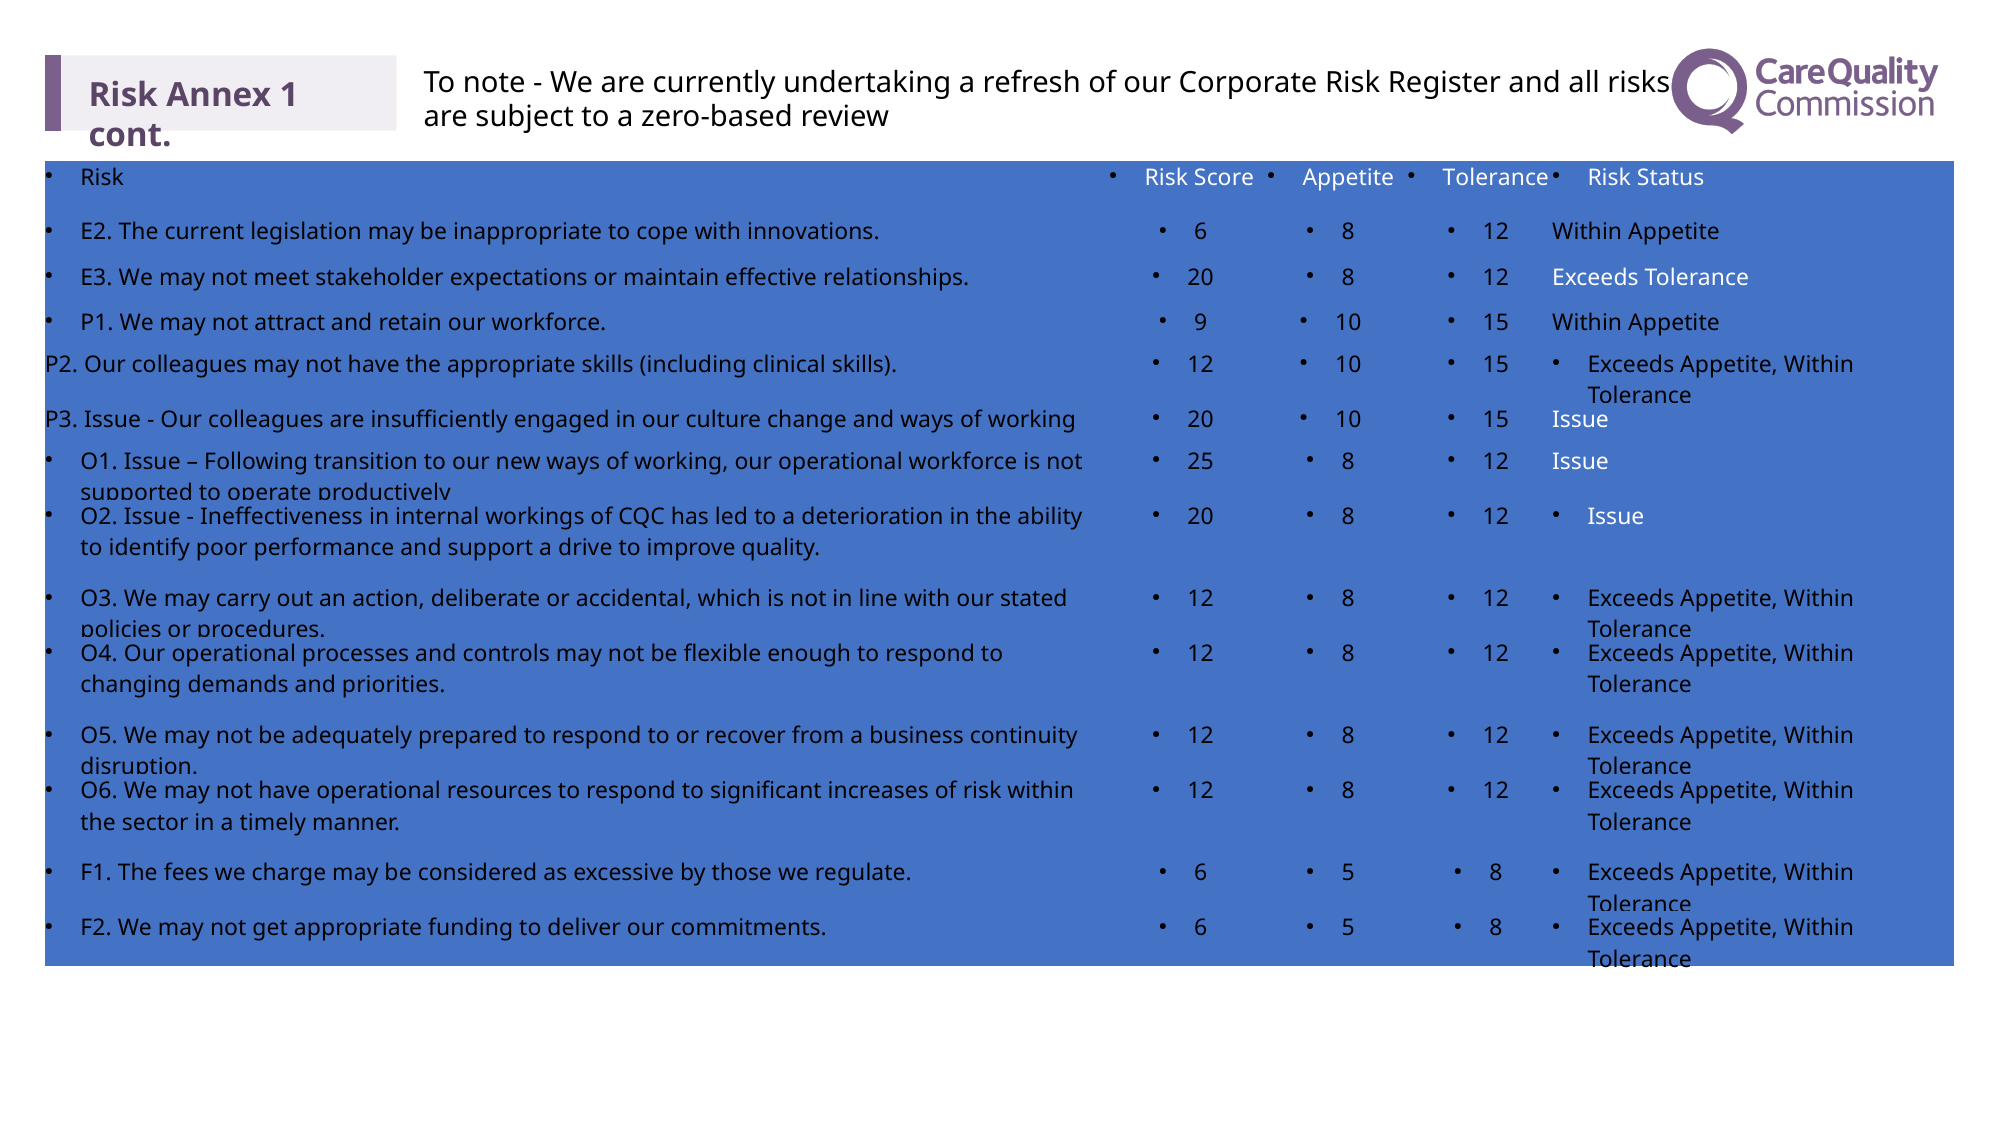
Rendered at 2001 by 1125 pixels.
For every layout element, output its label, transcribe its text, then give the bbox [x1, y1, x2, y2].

table_cell 12 [1109, 582, 1257, 637]
table_cell 15 [1404, 306, 1552, 348]
table_cell 8 [1257, 637, 1404, 719]
table_cell Issue [1552, 445, 1954, 500]
table_cell 12 [1404, 500, 1552, 582]
table_cell F1. The fees we charge may be considered as excessive by those we regulate. [45, 856, 1109, 911]
table_cell O3. We may carry out an action, deliberate or accidental, which is not in line with our stated policies or procedures. [45, 582, 1109, 637]
text_box [45, 55, 396, 131]
table_cell E2. The current legislation may be inappropriate to cope with innovations. [45, 215, 1109, 260]
table_cell 8 [1404, 911, 1552, 966]
table_cell Exceeds Tolerance [1552, 260, 1954, 306]
table_cell 12 [1404, 260, 1552, 306]
table_cell 25 [1109, 445, 1257, 500]
table_cell 8 [1257, 260, 1404, 306]
table_header Risk [45, 161, 1109, 215]
table_cell O5. We may not be adequately prepared to respond to or recover from a business continuity disruption. [45, 719, 1109, 774]
table_cell 8 [1257, 774, 1404, 856]
table_cell Exceeds Appetite, Within Tolerance [1552, 774, 1954, 856]
table_cell 20 [1109, 260, 1257, 306]
table_cell 12 [1109, 719, 1257, 774]
table_cell 12 [1109, 348, 1257, 403]
table_cell Exceeds Appetite, Within Tolerance [1552, 582, 1954, 637]
table_cell 8 [1257, 215, 1404, 260]
text_box To note - We are currently undertaking a refresh of our Corporate Risk Register and all risks are subject to a zero-based review [408, 55, 1615, 142]
table_cell Exceeds Appetite, Within Tolerance [1552, 348, 1954, 403]
table_cell 12 [1404, 774, 1552, 856]
table_cell Within Appetite [1552, 215, 1954, 260]
table_cell 8 [1257, 582, 1404, 637]
table_cell Within Appetite [1552, 306, 1954, 348]
table_cell Issue [1552, 403, 1954, 445]
table_cell 8 [1257, 500, 1404, 582]
table_cell 8 [1404, 856, 1552, 911]
table_cell 12 [1404, 719, 1552, 774]
table_cell P2. Our colleagues may not have the appropriate skills (including clinical skills). [45, 348, 1109, 403]
table_cell O1. Issue – Following transition to our new ways of working, our operational workforce is not supported to operate productively [45, 445, 1109, 500]
title Risk Annex 1 cont. [73, 65, 397, 122]
table_cell 12 [1109, 637, 1257, 719]
table_cell 9 [1109, 306, 1257, 348]
table_header Risk Status [1552, 161, 1954, 215]
table_cell P1. We may not attract and retain our workforce. [45, 306, 1109, 348]
table_cell 5 [1257, 911, 1404, 966]
table_cell F2. We may not get appropriate funding to deliver our commitments. [45, 911, 1109, 966]
table_cell 12 [1404, 582, 1552, 637]
table_cell Exceeds Appetite, Within Tolerance [1552, 911, 1954, 966]
table_cell 12 [1404, 215, 1552, 260]
table_cell 20 [1109, 500, 1257, 582]
table_cell Exceeds Appetite, Within Tolerance [1552, 719, 1954, 774]
table_cell Exceeds Appetite, Within Tolerance [1552, 637, 1954, 719]
table_cell O6. We may not have operational resources to respond to significant increases of risk within the sector in a timely manner. [45, 774, 1109, 856]
table_cell 6 [1109, 856, 1257, 911]
table_header Risk Score [1109, 161, 1257, 215]
table_cell 12 [1109, 774, 1257, 856]
table_header Appetite [1257, 161, 1404, 215]
table_cell 5 [1257, 856, 1404, 911]
table_cell O4. Our operational processes and controls may not be flexible enough to respond to changing demands and priorities. [45, 637, 1109, 719]
table_cell 15 [1404, 403, 1552, 445]
picture [1671, 48, 1939, 134]
table_cell O2. Issue - Ineffectiveness in internal workings of CQC has led to a deterioration in the ability to identify poor performance and support a drive to improve quality. [45, 500, 1109, 582]
table_cell 8 [1257, 719, 1404, 774]
table_cell P3. Issue - Our colleagues are insufficiently engaged in our culture change and ways of working [45, 403, 1109, 445]
table_cell 8 [1257, 445, 1404, 500]
table_header Tolerance [1404, 161, 1552, 215]
table_cell E3. We may not meet stakeholder expectations or maintain effective relationships. [45, 260, 1109, 306]
table_cell 20 [1109, 403, 1257, 445]
table_cell 10 [1257, 403, 1404, 445]
table_cell 10 [1257, 306, 1404, 348]
table_cell Issue [1552, 500, 1954, 582]
table_cell 12 [1404, 637, 1552, 719]
table_cell 6 [1109, 911, 1257, 966]
table_cell 15 [1404, 348, 1552, 403]
table_cell Exceeds Appetite, Within Tolerance [1552, 856, 1954, 911]
table_cell 6 [1109, 215, 1257, 260]
table_cell 12 [1404, 445, 1552, 500]
table_cell 10 [1257, 348, 1404, 403]
